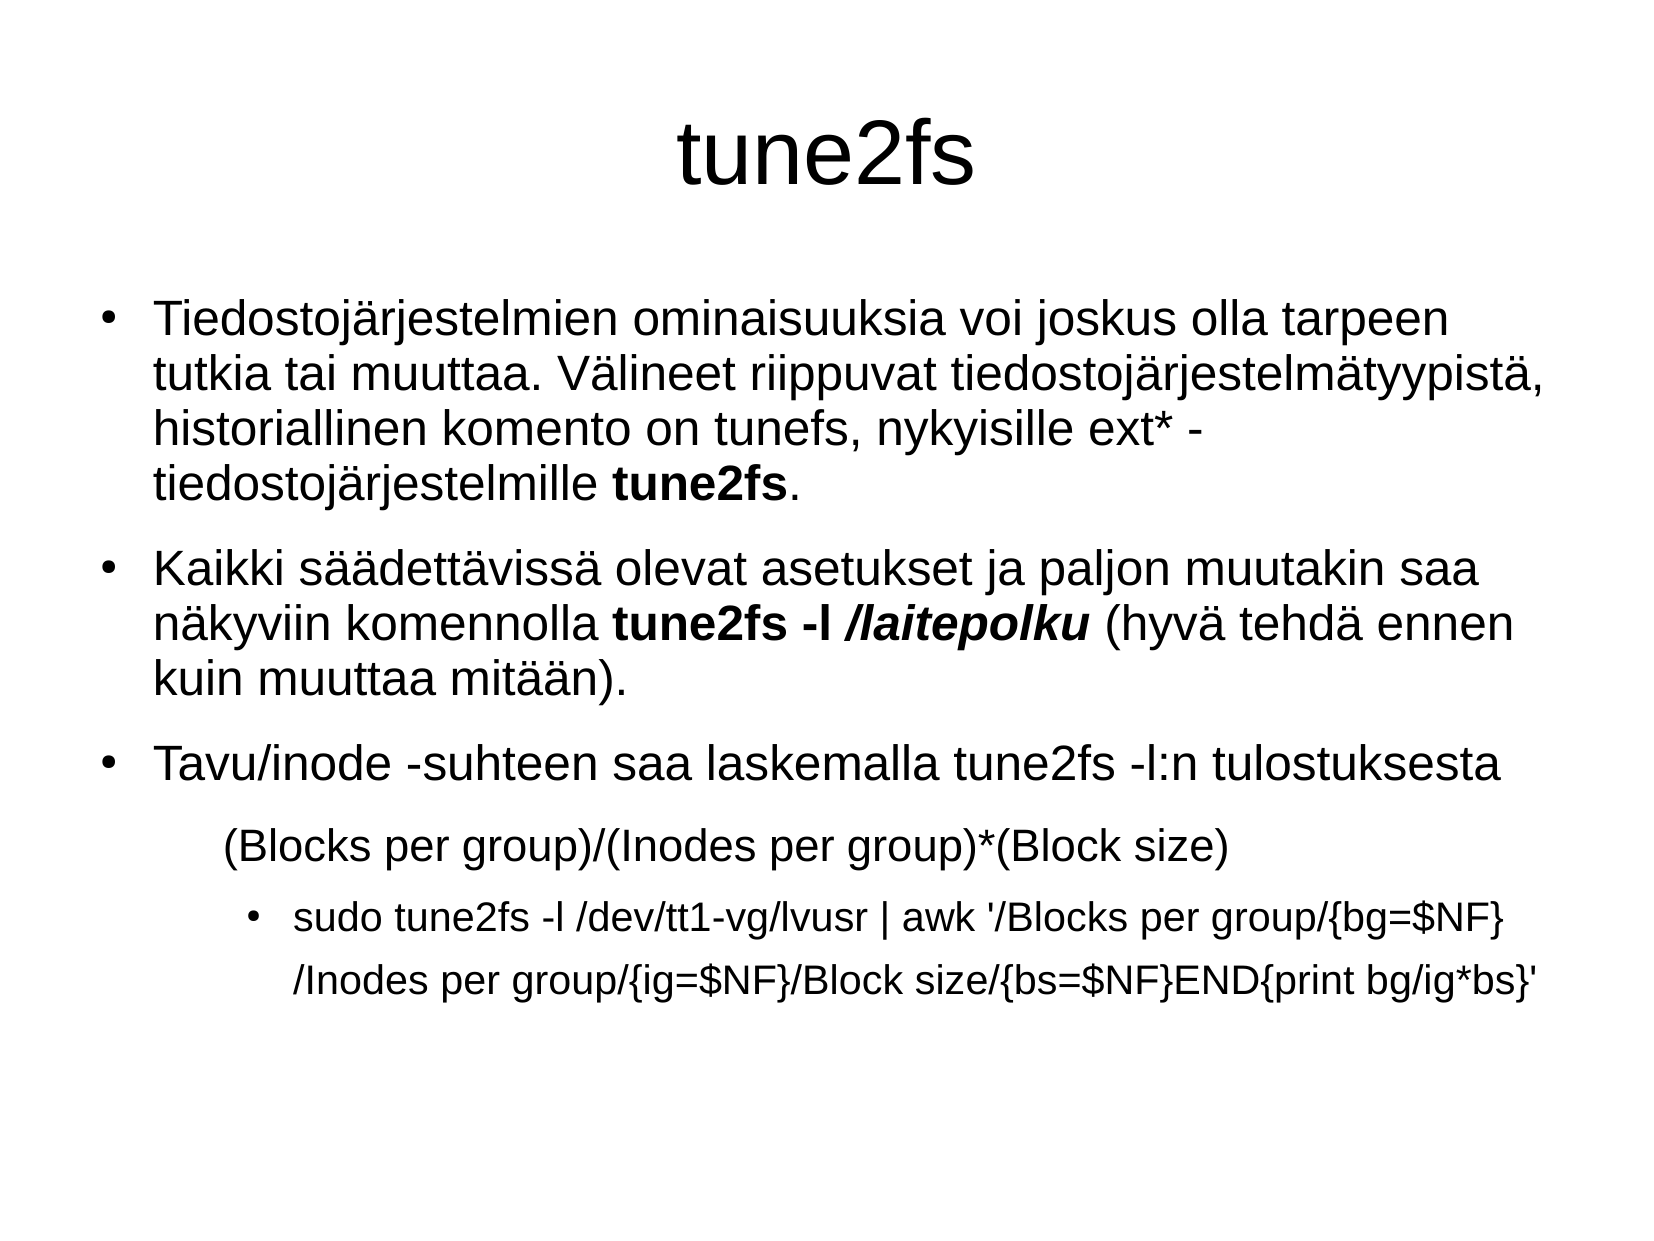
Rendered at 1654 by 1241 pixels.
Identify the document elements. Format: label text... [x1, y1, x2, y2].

list Tiedostojärjestelmien ominaisuuksia voi joskus olla tarpeen tutkia tai muuttaa. Välineet riippuvat tiedostojärjestelmätyypistä, historiallinen komento on tunefs, nykyisille ext* -tiedostojärjestelmille tune2fs. Kaikki säädettävissä olevat asetukset ja paljon muutakin saa näkyviin komennolla tune2fs -l /laitepolku (hyvä tehdä ennen kuin muuttaa mitään). Tavu/inode -suhteen saa laskemalla tune2fs -l:n tulostuksesta (Blocks per group)/(Inodes per group)*(Block size) sudo tune2fs -l /dev/tt1-vg/lvusr | awk '/Blocks per group/{bg=$NF} /Inodes per group/{ig=$NF}/Block size/{bs=$NF}END{print bg/ig*bs}' [82, 290, 1571, 1010]
title tune2fs [82, 49, 1571, 257]
